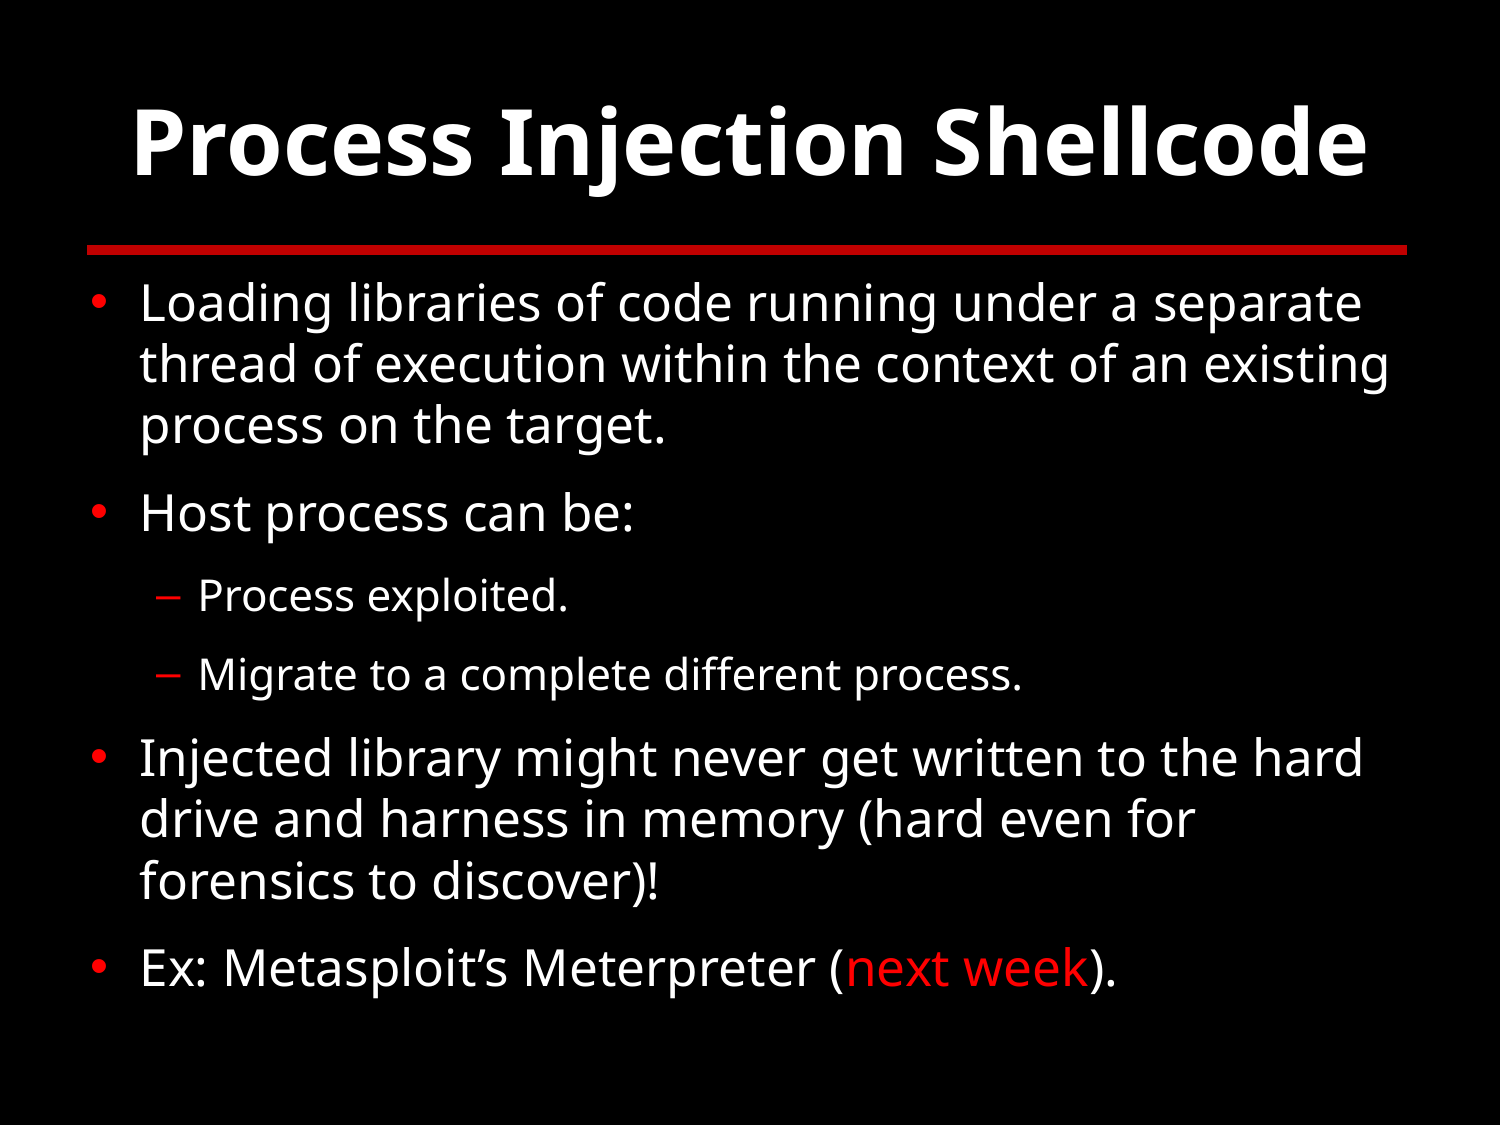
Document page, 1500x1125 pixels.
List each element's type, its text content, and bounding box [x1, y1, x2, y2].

title Process Injection Shellcode [75, 45, 1425, 233]
list Loading libraries of code running under a separate thread of execution within the context of an existing process on the target. Host process can be: Process exploited. Migrate to a complete different process. Injected library might never get written to the hard drive and harness in memory (hard even for forensics to discover)! Ex: Metasploit’s Meterpreter (next week). [75, 262, 1425, 1005]
